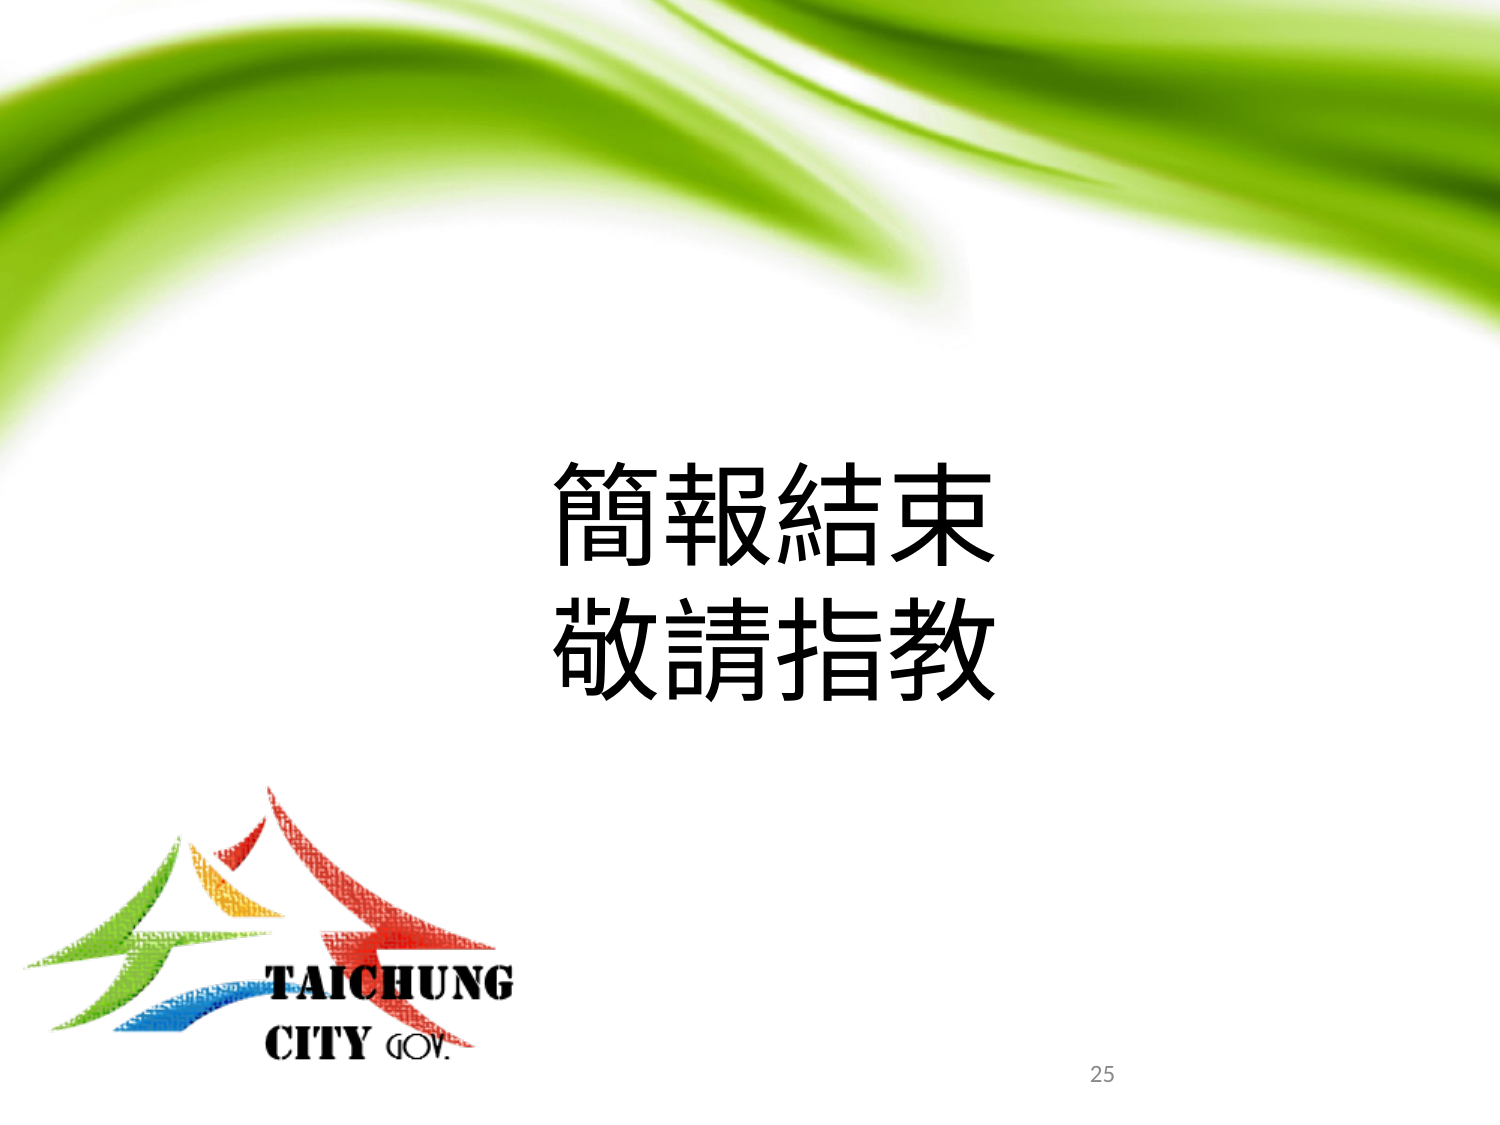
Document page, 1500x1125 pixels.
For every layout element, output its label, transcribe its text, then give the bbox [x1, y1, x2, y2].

text_box [1074, 1042, 1500, 1125]
text_box 簡報結束 敬請指教 [399, 437, 1149, 722]
picture [23, 785, 575, 1103]
